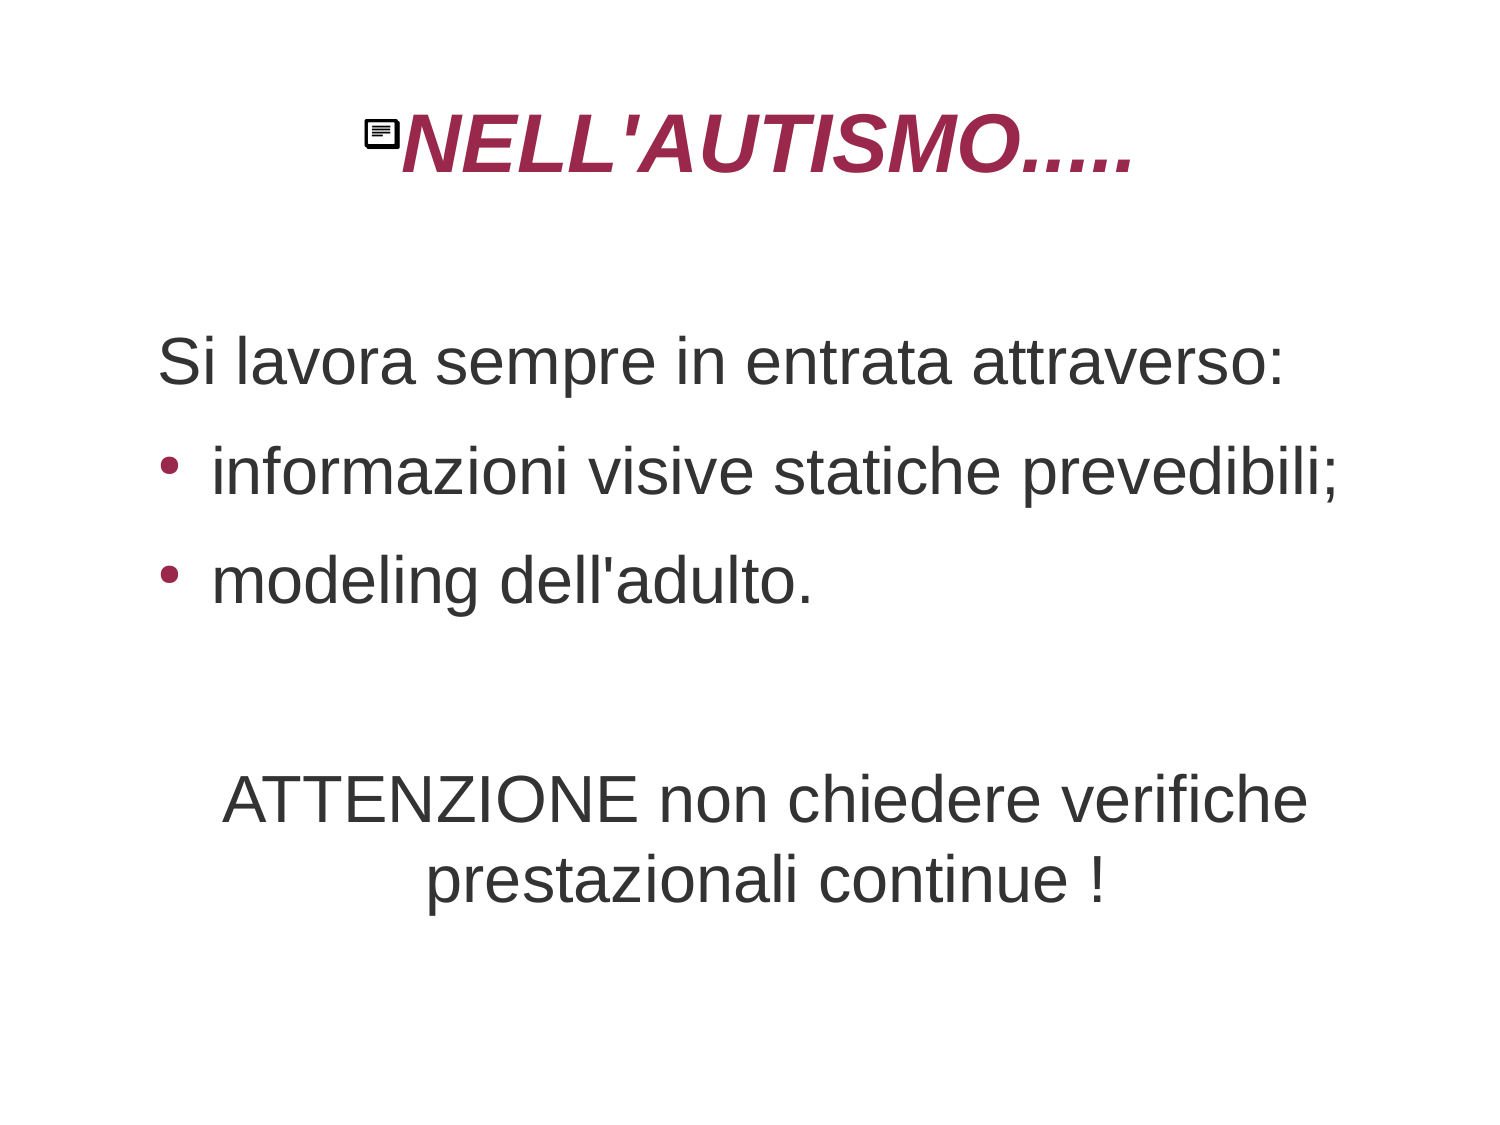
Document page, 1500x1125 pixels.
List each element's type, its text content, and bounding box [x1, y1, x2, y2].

title NELL'AUTISMO..... [75, 44, 1425, 233]
list Si lavora sempre in entrata attraverso: informazioni visive statiche prevedibili; modeling dell'adulto. ATTENZIONE non chiedere verifiche prestazionali continue ! [122, 318, 1376, 1027]
